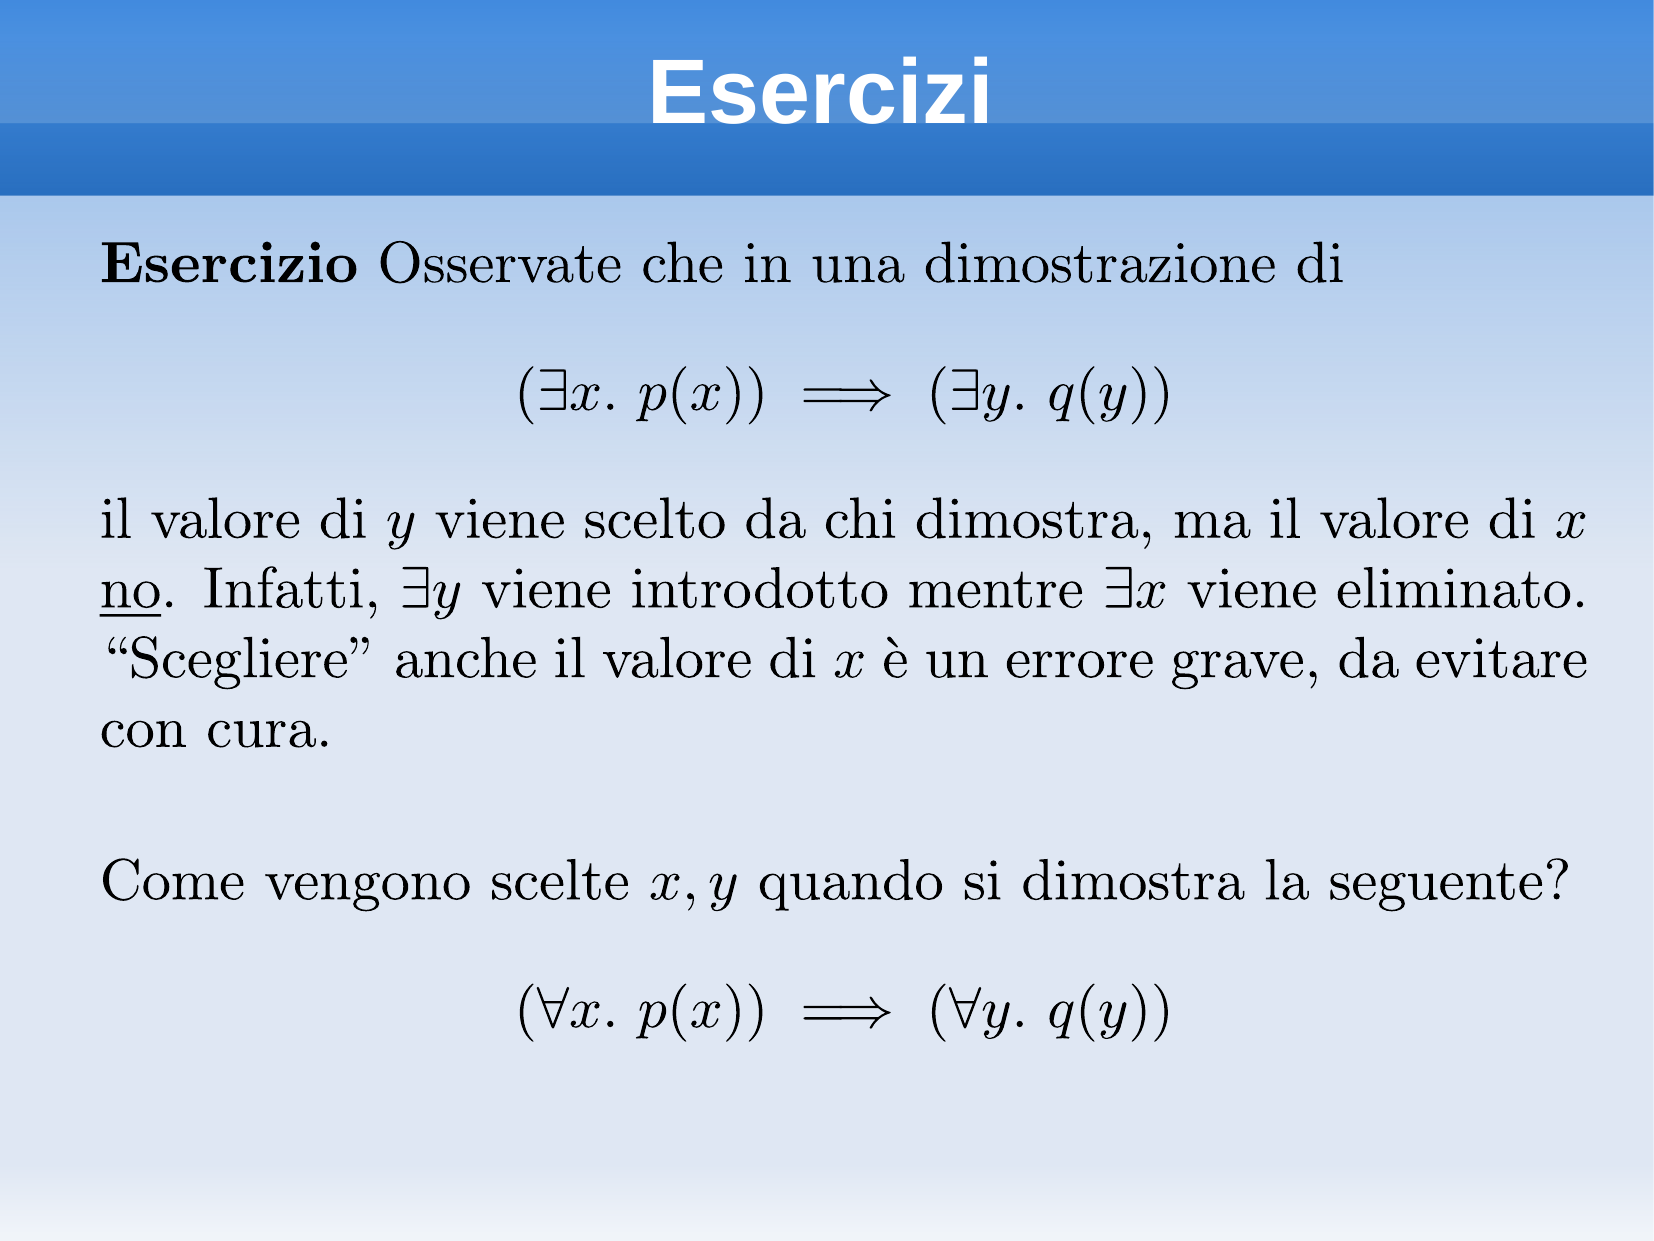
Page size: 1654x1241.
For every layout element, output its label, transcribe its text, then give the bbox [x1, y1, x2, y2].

text_box [99, 240, 1589, 1042]
title Esercizi [76, 0, 1565, 196]
picture [0, 0, 1654, 1241]
